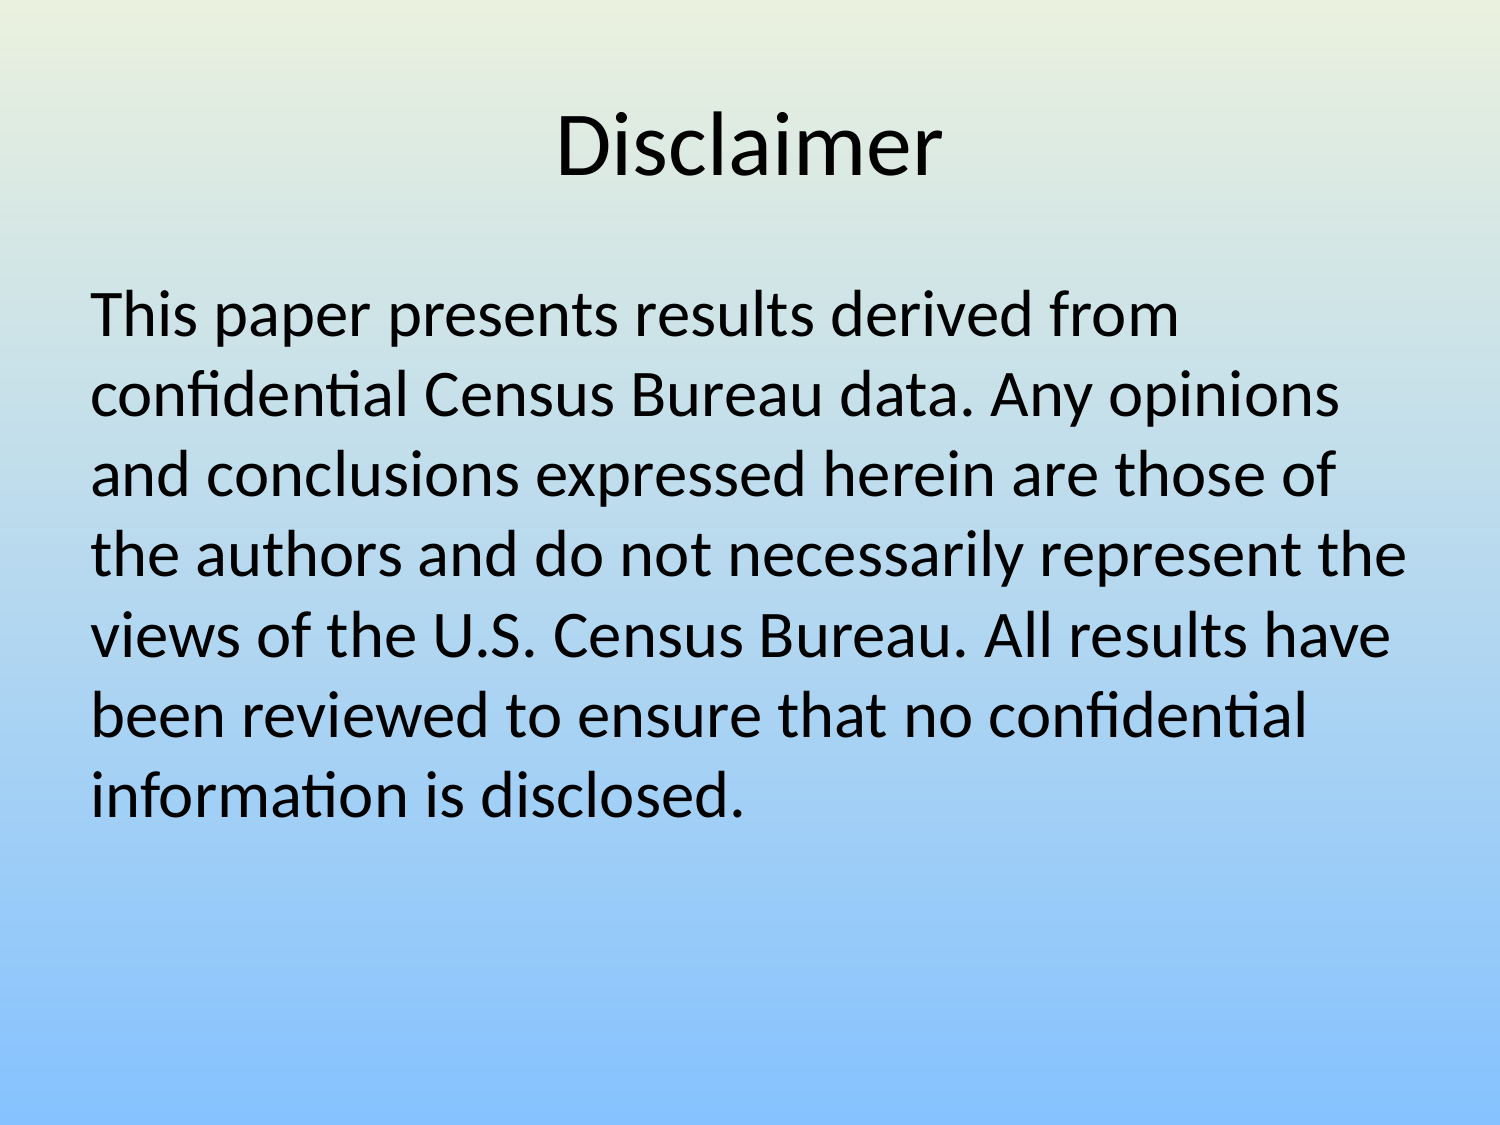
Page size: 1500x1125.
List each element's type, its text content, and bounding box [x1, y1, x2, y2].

title Disclaimer [75, 45, 1425, 233]
list This paper presents results derived from confidential Census Bureau data. Any opinions and conclusions expressed herein are those of the authors and do not necessarily represent the views of the U.S. Census Bureau. All results have been reviewed to ensure that no confidential information is disclosed. [75, 262, 1425, 1005]
